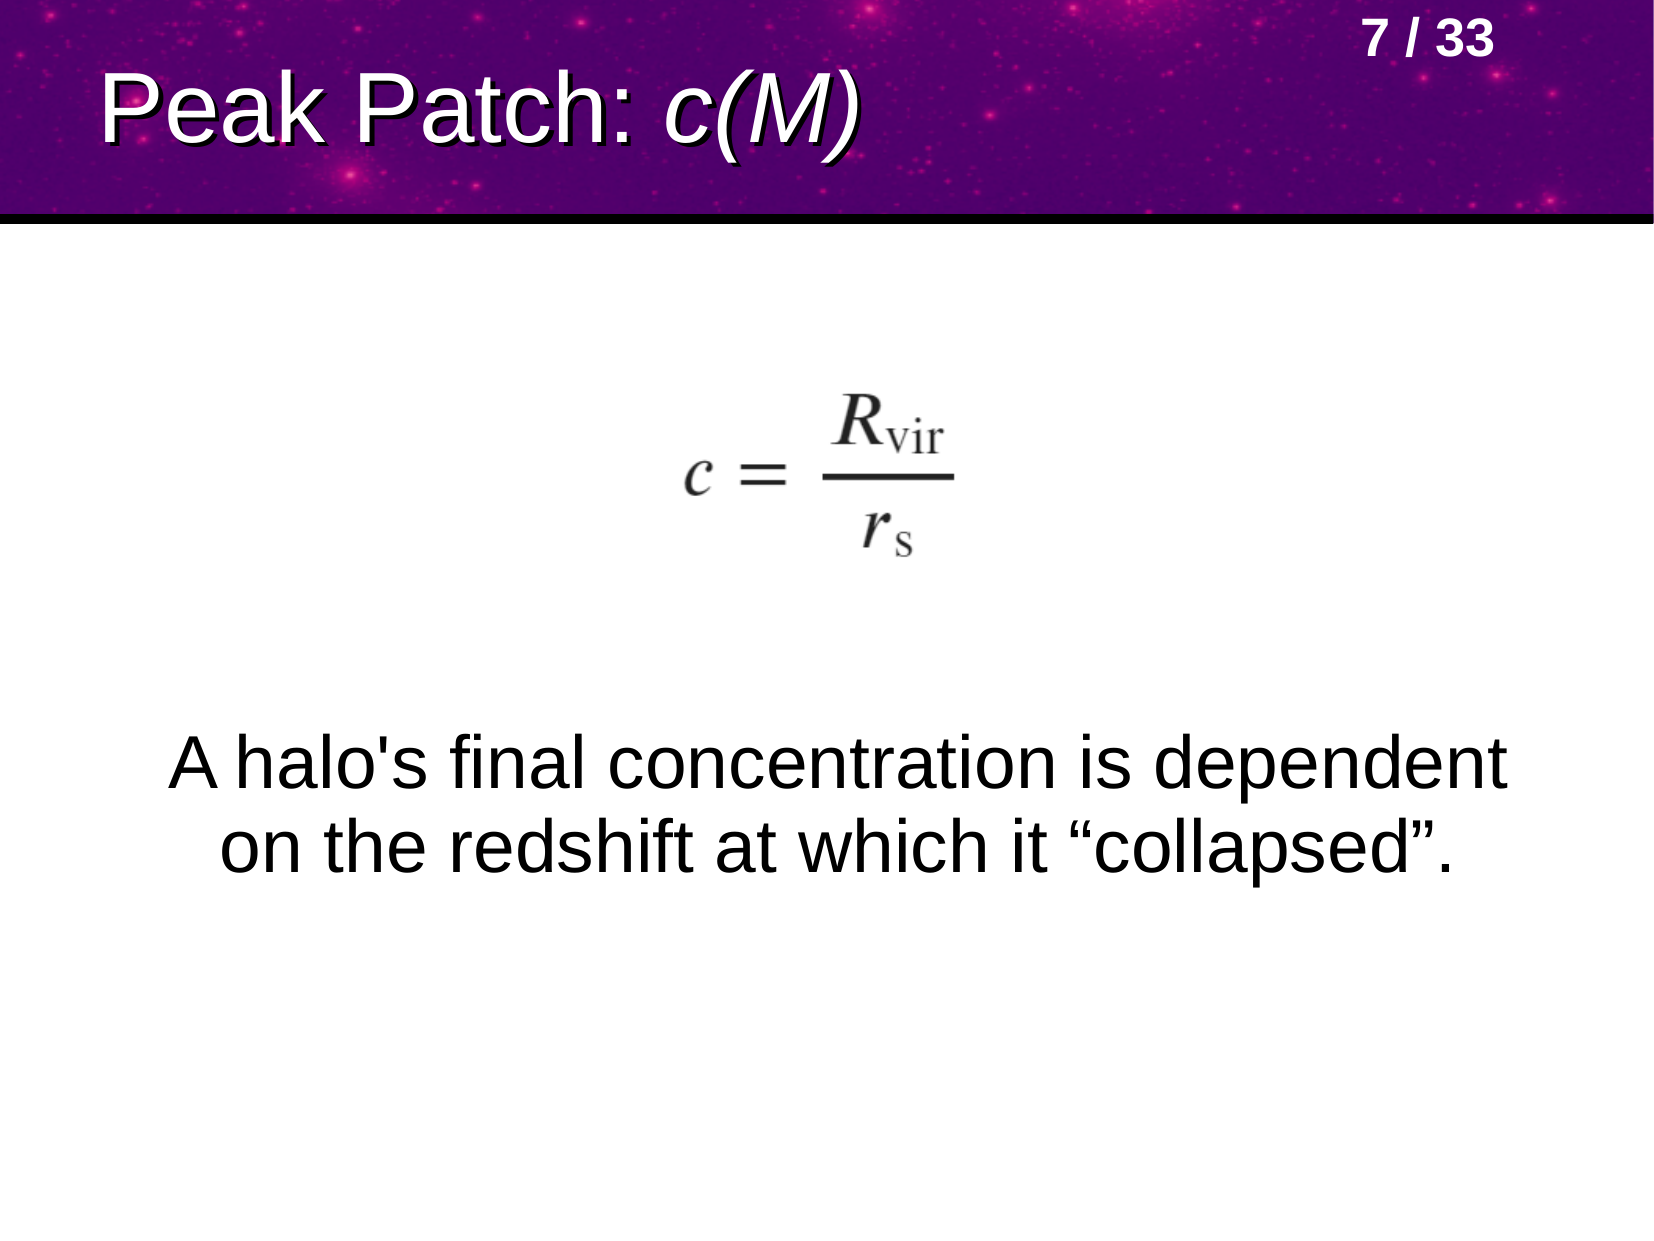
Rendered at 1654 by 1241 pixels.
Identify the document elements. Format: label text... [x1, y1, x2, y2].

text_box Peak Patch: c(M) [82, 44, 1654, 283]
text_box <number> / 33 [1345, 0, 1654, 77]
text_box A halo's final concentration is dependent on the redshift at which it “collapsed”. [141, 713, 1536, 981]
picture [0, 0, 1345, 214]
picture [660, 377, 981, 579]
